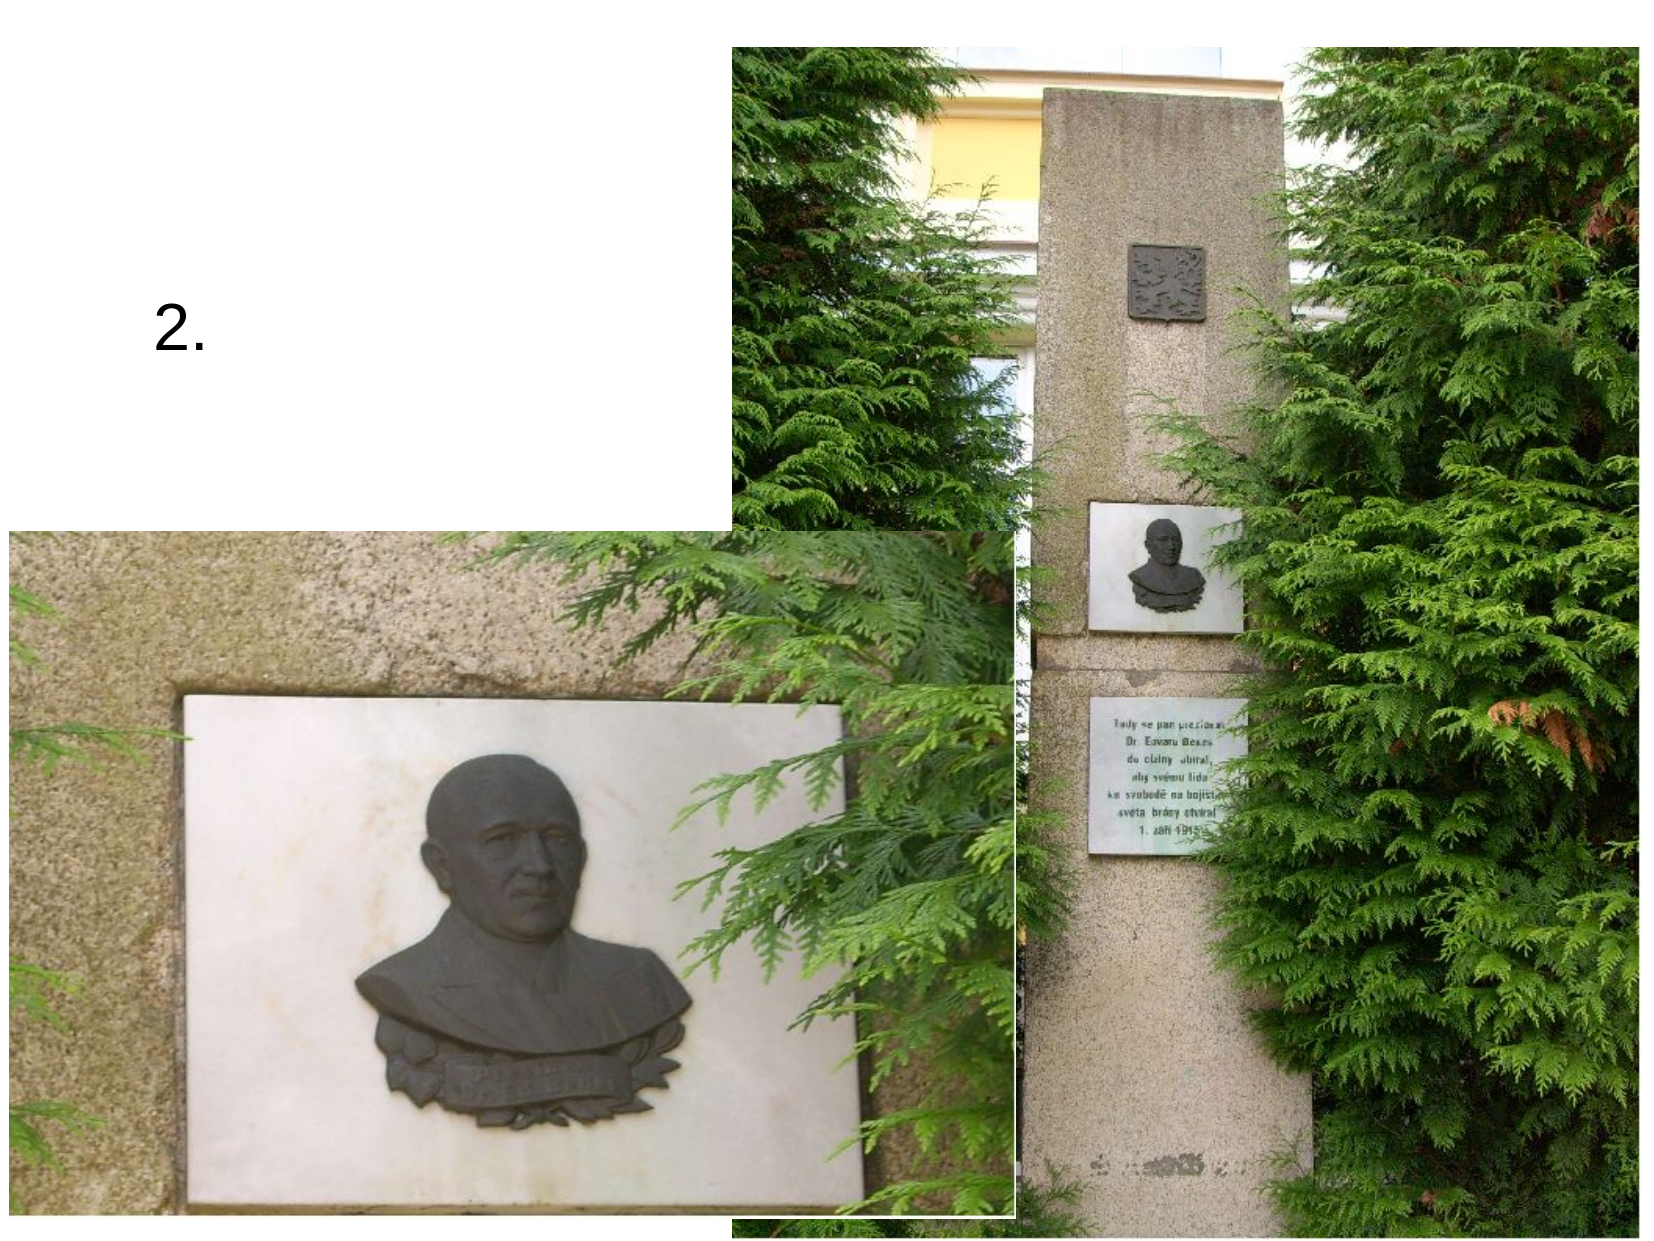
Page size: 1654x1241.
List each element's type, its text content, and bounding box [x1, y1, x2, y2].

list 2. [82, 290, 732, 531]
picture [9, 47, 1641, 1240]
